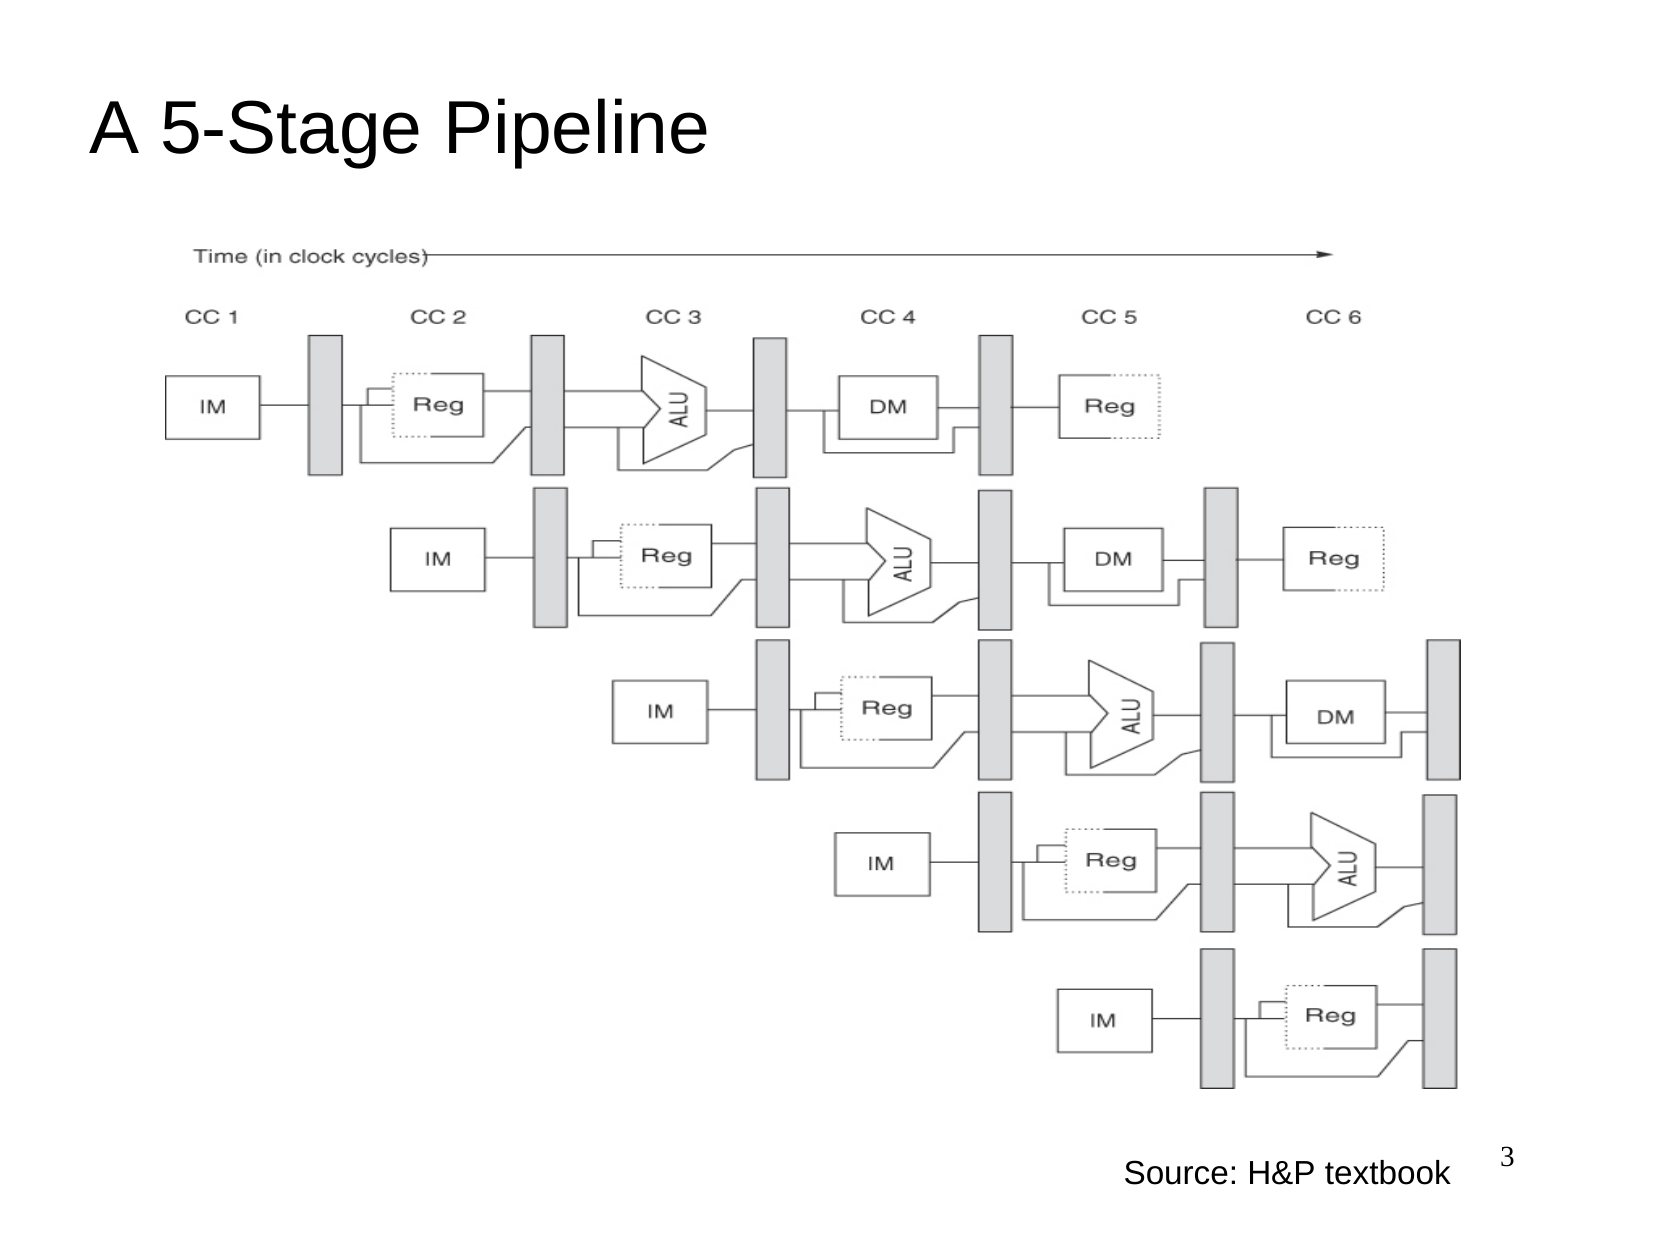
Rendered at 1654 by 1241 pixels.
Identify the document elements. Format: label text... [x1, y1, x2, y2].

text_box A 5-Stage Pipeline [74, 71, 727, 177]
text_box <number> [1185, 1129, 1530, 1213]
text_box Source: H&P textbook [1108, 1143, 1467, 1199]
picture [165, 247, 1461, 1089]
